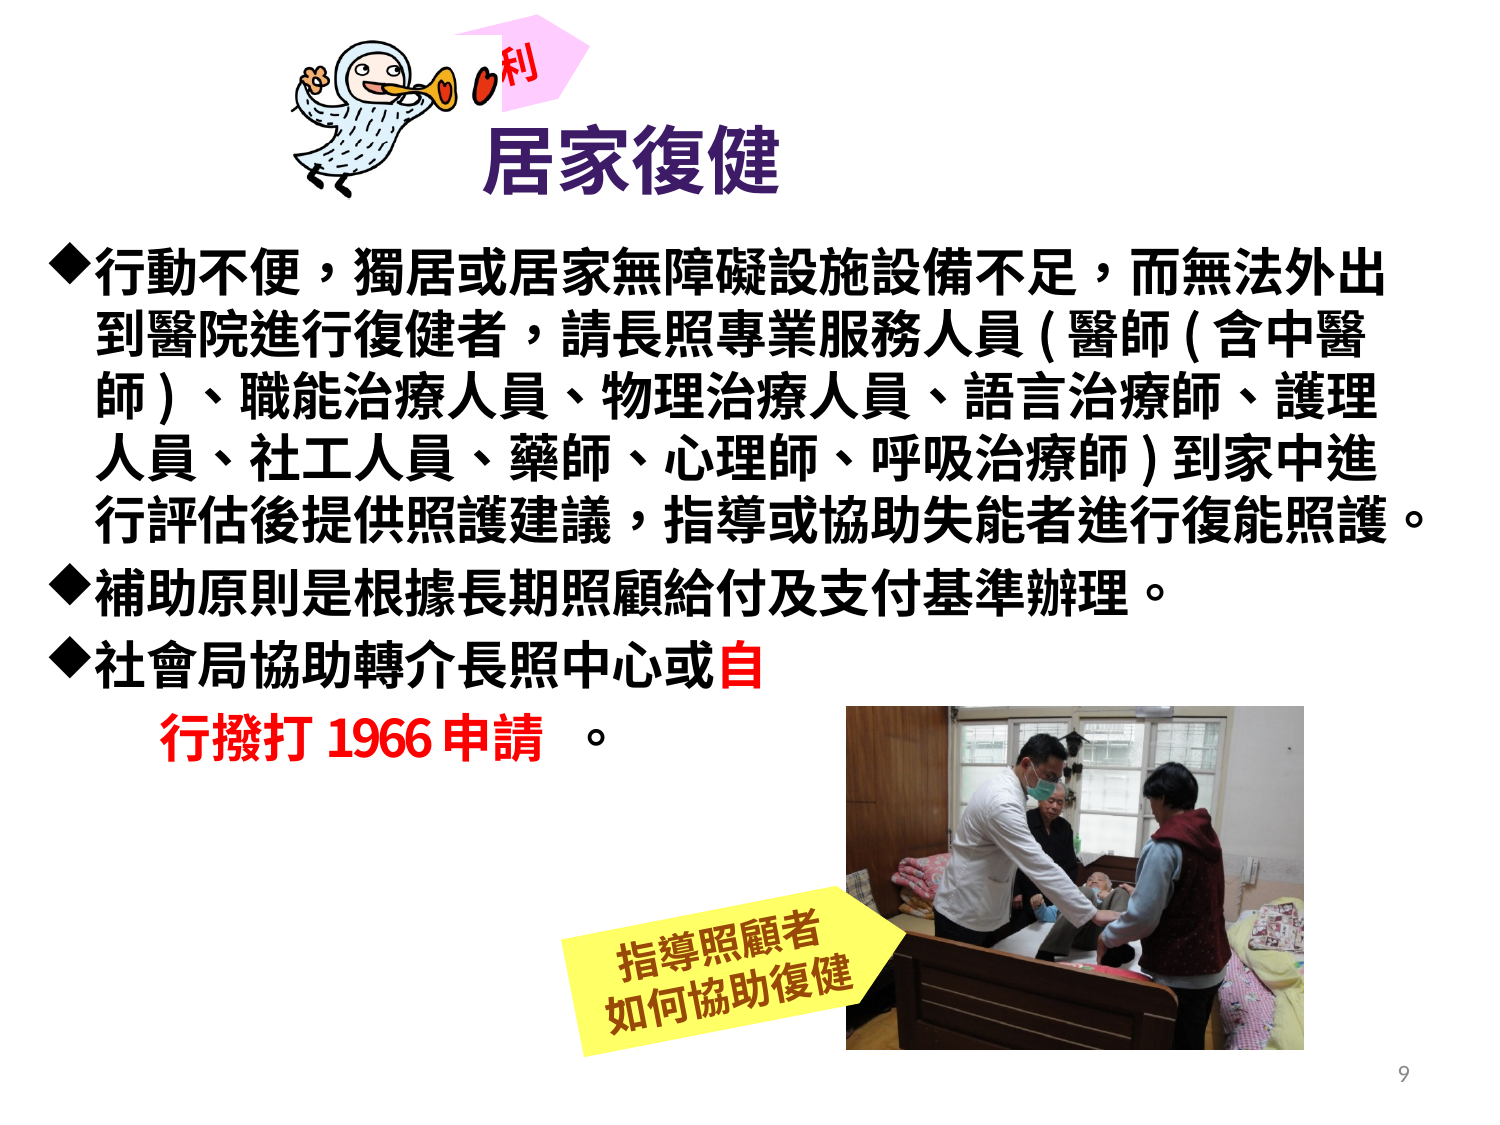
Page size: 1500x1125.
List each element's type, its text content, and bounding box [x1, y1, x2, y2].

list 行動不便，獨居或居家無障礙設施設備不足，而無法外出到醫院進行復健者，請長照專業服務人員(醫師(含中醫師)、職能治療人員、物理治療人員、語言治療師、護理人員、社工人員、藥師、心理師、呼吸治療師)到家中進行評估後提供照護建議，指導或協助失能者進行復能照護。 補助原則是根據長期照顧給付及支付基準辦理。 社會局協助轉介長照中心或自 行撥打1966申請 。 [29, 231, 1414, 839]
picture [846, 706, 1304, 1050]
picture [289, 35, 502, 200]
title 居家復健 [466, 81, 850, 236]
text_box 第2類福利 [453, 14, 591, 81]
slide_number <編號> [1074, 1042, 1425, 1103]
text_box 指導照顧者 如何協助復健 [561, 885, 907, 1058]
